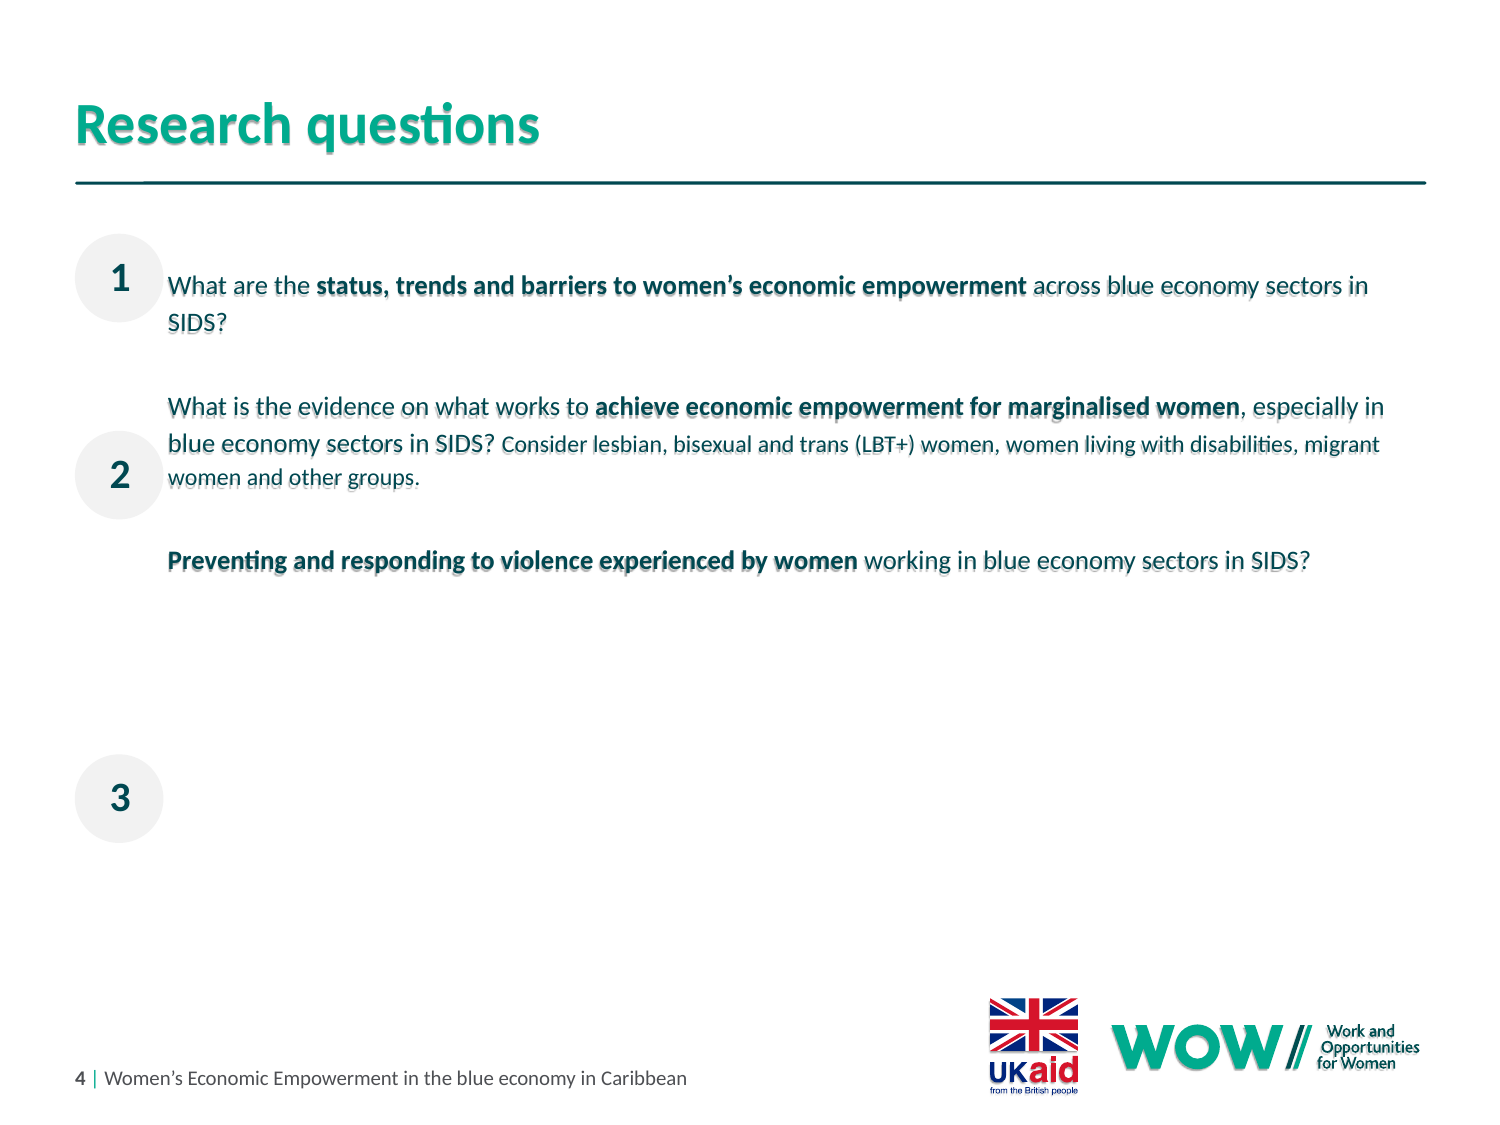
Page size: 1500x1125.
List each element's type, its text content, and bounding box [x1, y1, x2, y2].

list What are the status, trends and barriers to women’s economic empowerment across blue economy sectors in SIDS? What is the evidence on what works to achieve economic empowerment for marginalised women, especially in blue economy sectors in SIDS? Consider lesbian, bisexual and trans (LBT+) women, women living with disabilities, migrant women and other groups. Preventing and responding to violence experienced by women working in blue economy sectors in SIDS? [125, 244, 1342, 929]
title Research questions [75, 52, 1425, 166]
text_box 4 | Women’s Economic Empowerment in the blue economy in Caribbean [75, 1032, 852, 1093]
text_box [74, 754, 164, 843]
text_box [74, 233, 164, 323]
text_box 1 [91, 249, 149, 301]
text_box [74, 430, 164, 520]
text_box 2 [91, 446, 149, 498]
text_box 3 [91, 770, 149, 821]
